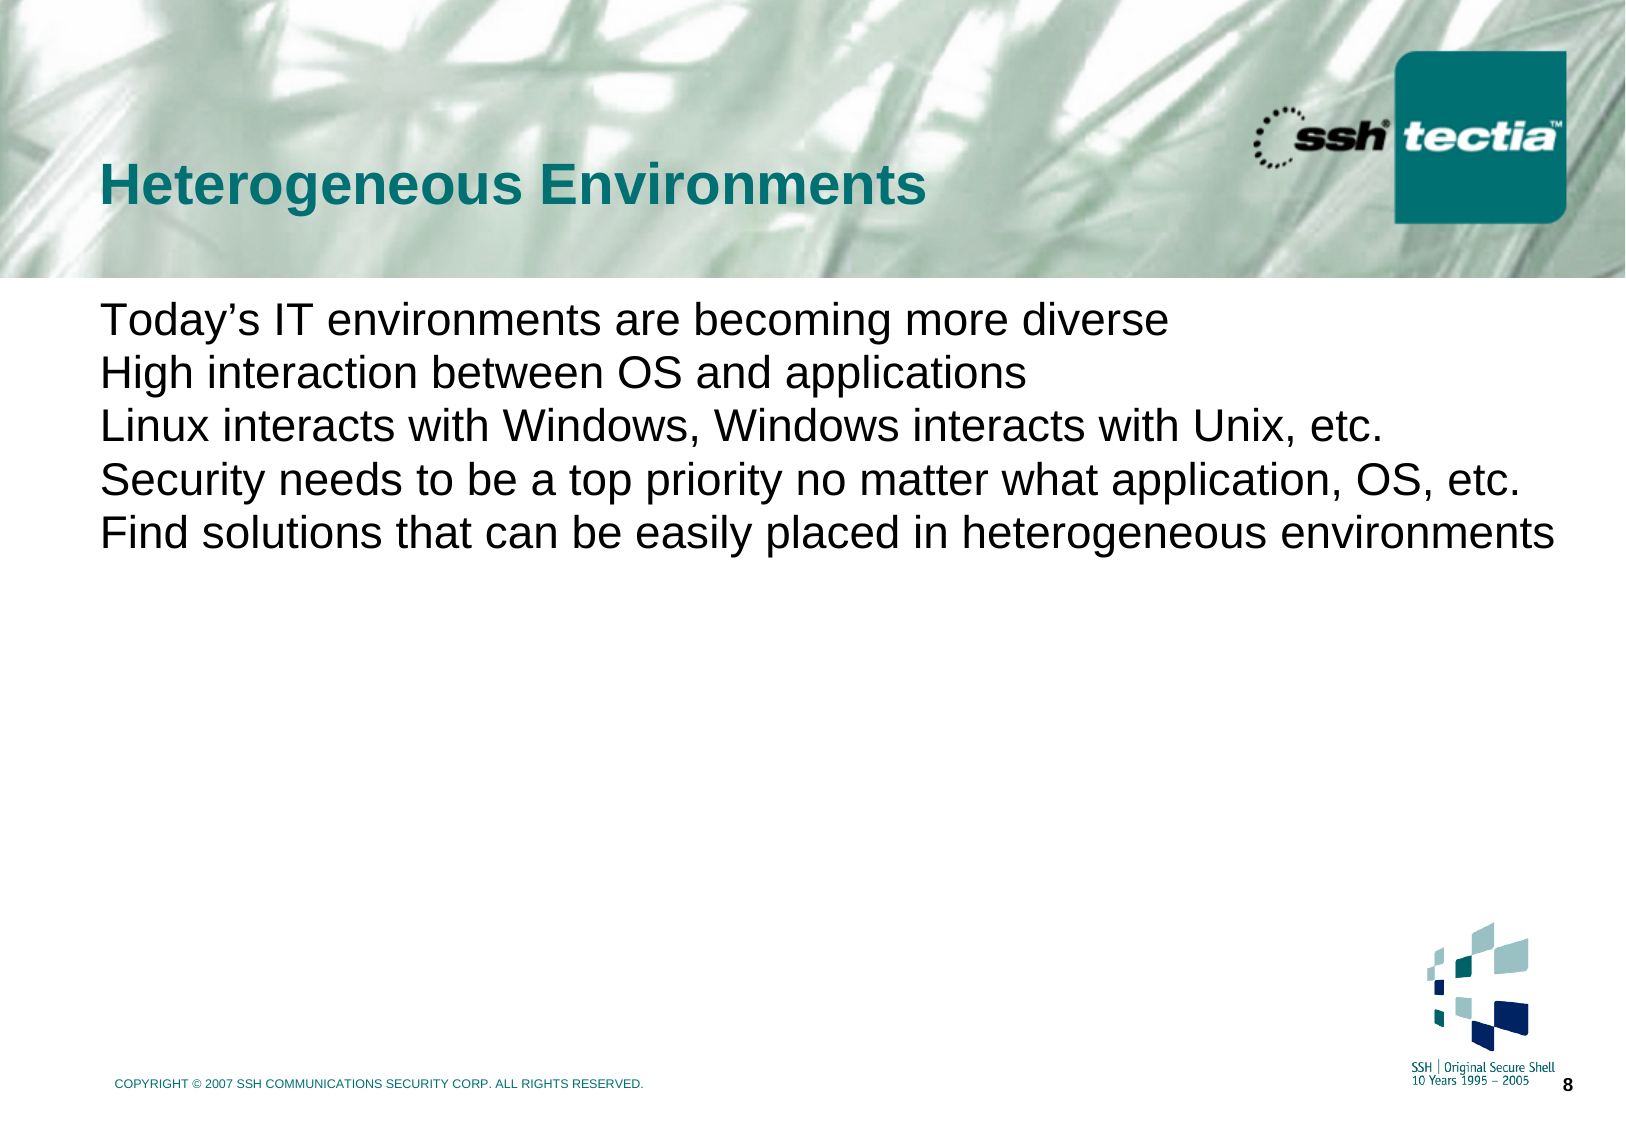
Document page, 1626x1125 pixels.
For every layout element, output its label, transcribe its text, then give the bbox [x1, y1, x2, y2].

picture [0, 0, 1626, 278]
list Today’s IT environments are becoming more diverse High interaction between OS and applications Linux interacts with Windows, Windows interacts with Unix, etc. Security needs to be a top priority no matter what application, OS, etc. Find solutions that can be easily placed in heterogeneous environments [99, 299, 1575, 679]
title Heterogeneous Environments [99, 154, 1013, 221]
